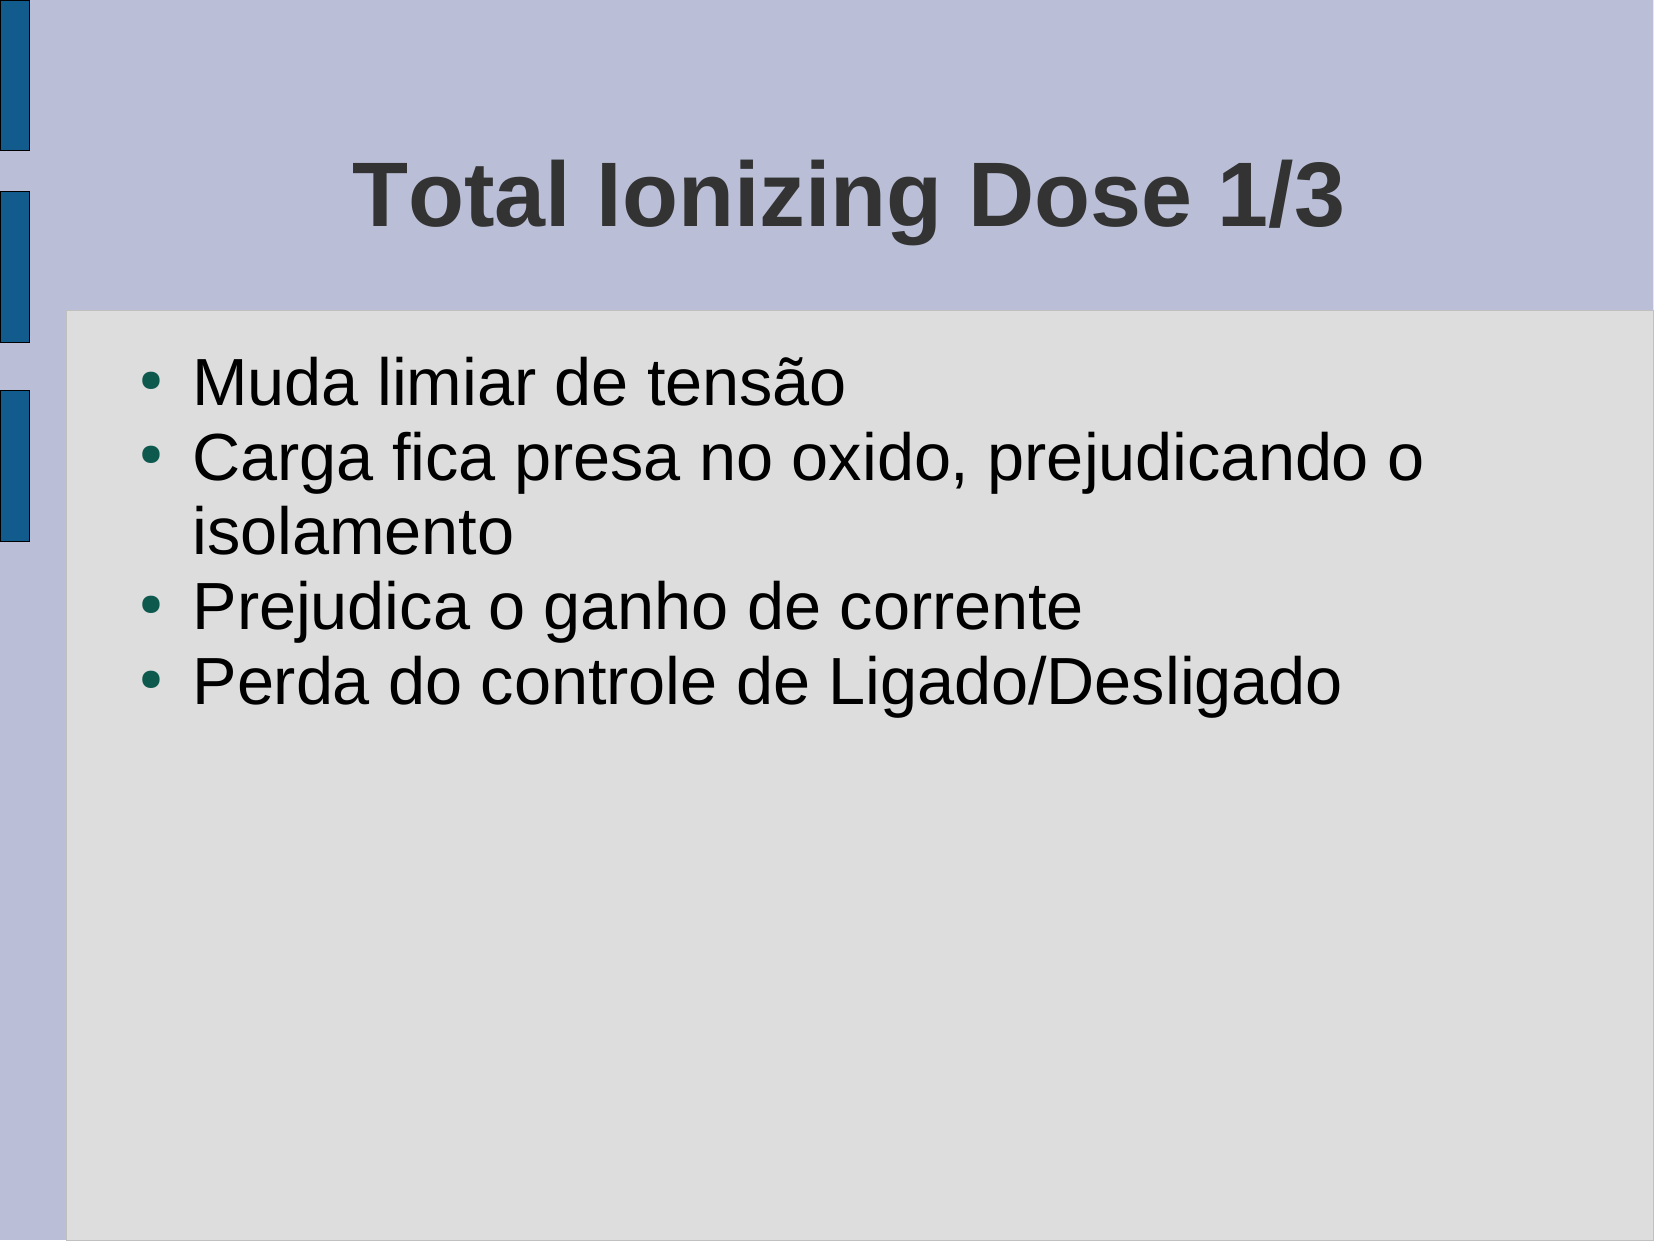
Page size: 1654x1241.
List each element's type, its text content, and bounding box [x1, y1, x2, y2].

list Muda limiar de tensão Carga fica presa no oxido, prejudicando o isolamento Prejudica o ganho de corrente Perda do controle de Ligado/Desligado [121, 344, 1534, 1127]
title Total Ionizing Dose 1/3 [121, 91, 1534, 299]
